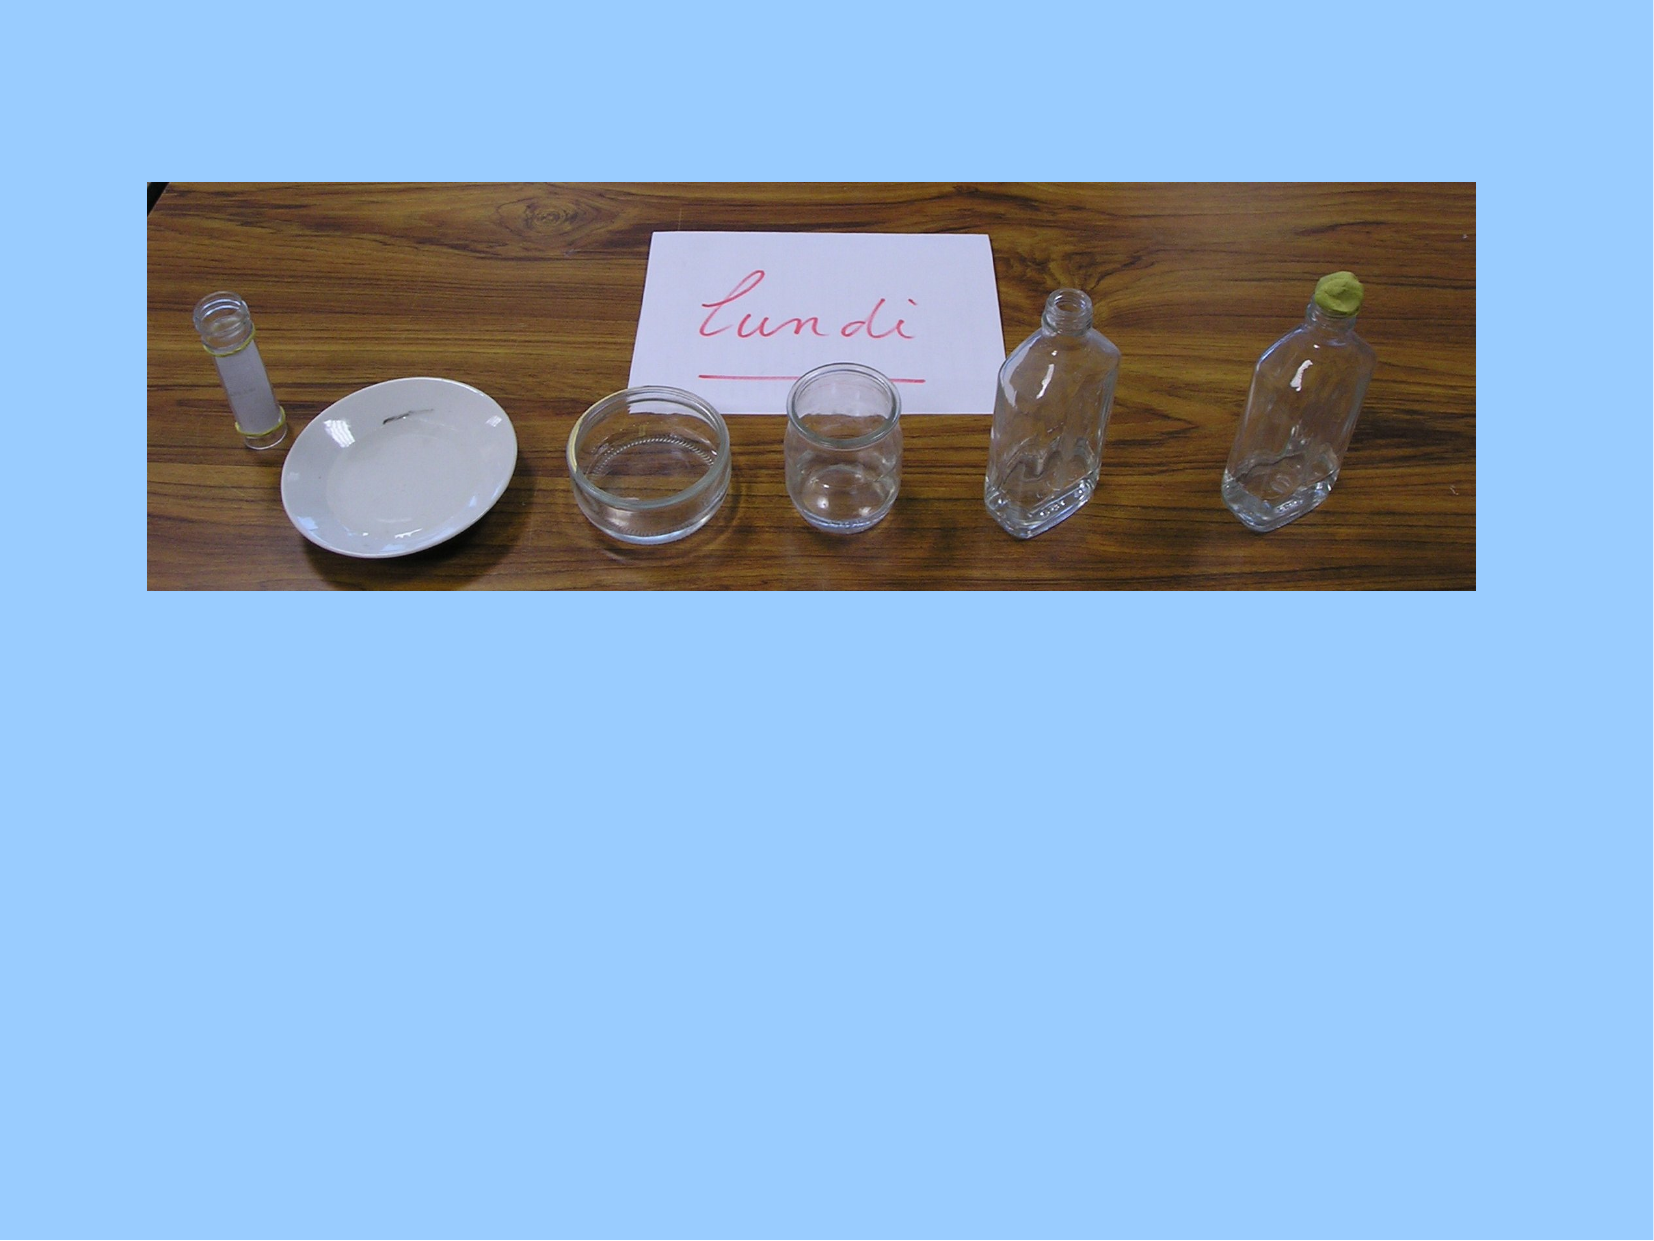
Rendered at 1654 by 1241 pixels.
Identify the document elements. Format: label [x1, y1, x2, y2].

picture [147, 182, 1476, 591]
